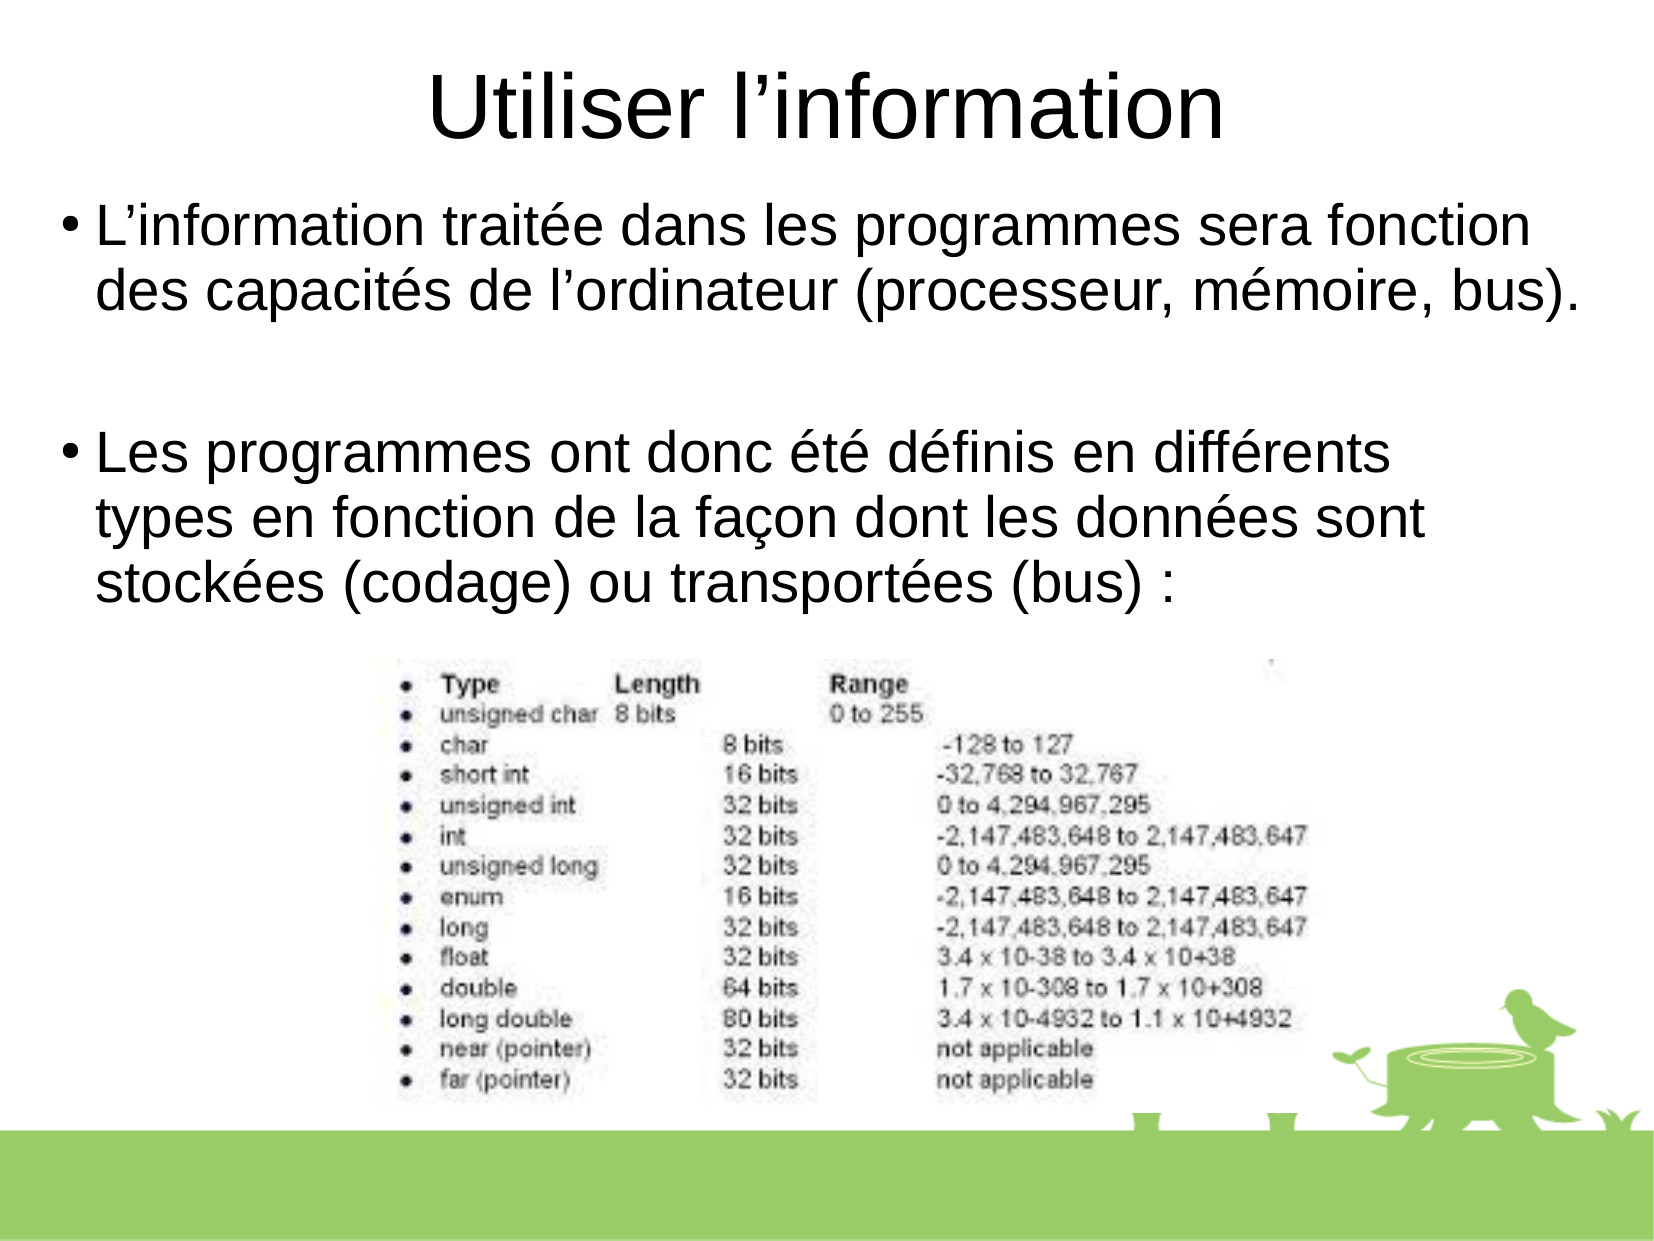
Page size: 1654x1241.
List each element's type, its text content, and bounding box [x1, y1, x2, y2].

title Les programmes ont donc été définis en différents types en fonction de la façon dont les données sont stockées (codage) ou transportées (bus) : [60, 420, 1549, 681]
picture [0, 0, 1654, 1241]
title Utiliser l’information [82, 49, 1571, 166]
title L’information traitée dans les programmes sera fonction des capacités de l’ordinateur (processeur, mémoire, bus). [60, 192, 1606, 388]
